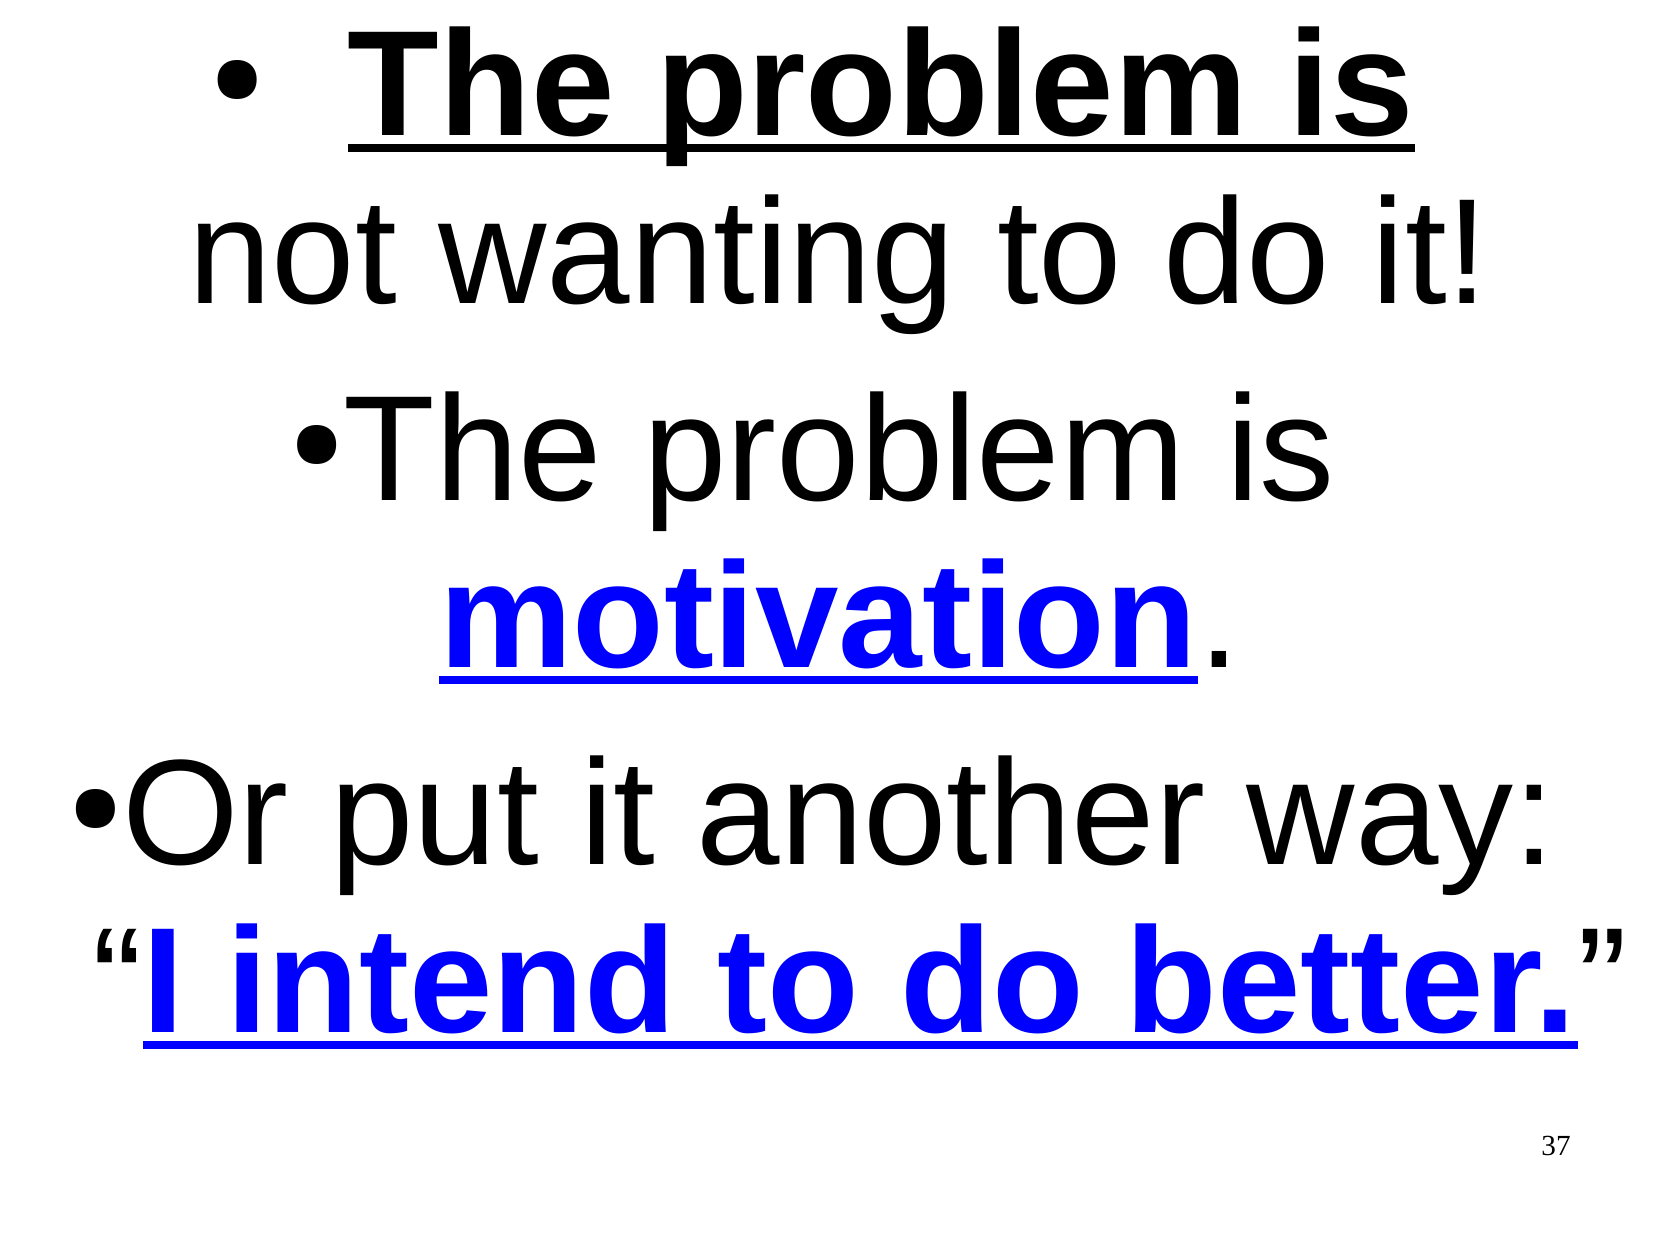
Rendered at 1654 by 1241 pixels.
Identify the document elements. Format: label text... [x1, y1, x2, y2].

list The problem is not wanting to do it! The problem is motivation. Or put it another way: “I intend to do better.” [0, 0, 1651, 1238]
